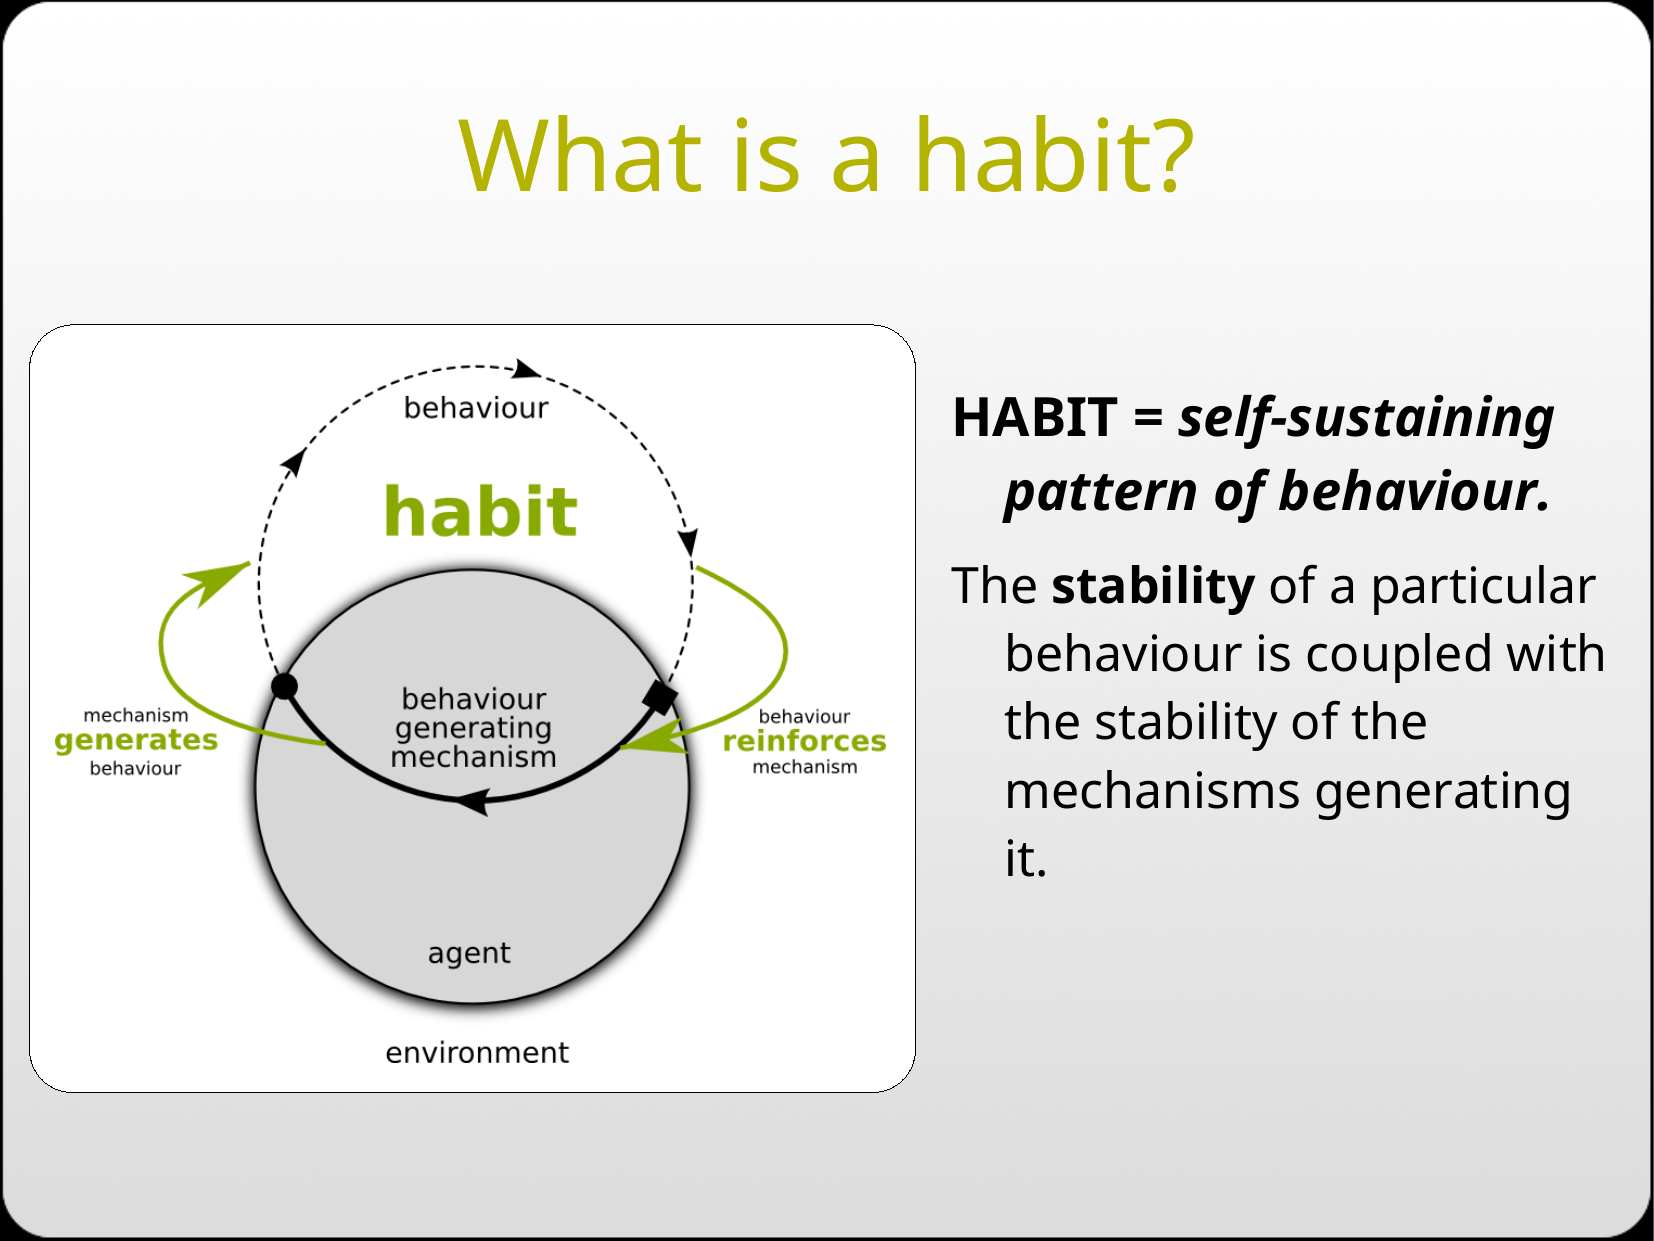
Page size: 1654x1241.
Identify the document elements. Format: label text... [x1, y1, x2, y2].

picture [0, 0, 1654, 1241]
title What is a habit? [82, 49, 1571, 257]
list HABIT = self-sustaining pattern of behaviour. The stability of a particular behaviour is coupled with the stability of the mechanisms generating it. [933, 377, 1625, 1081]
text_box [29, 324, 916, 1093]
